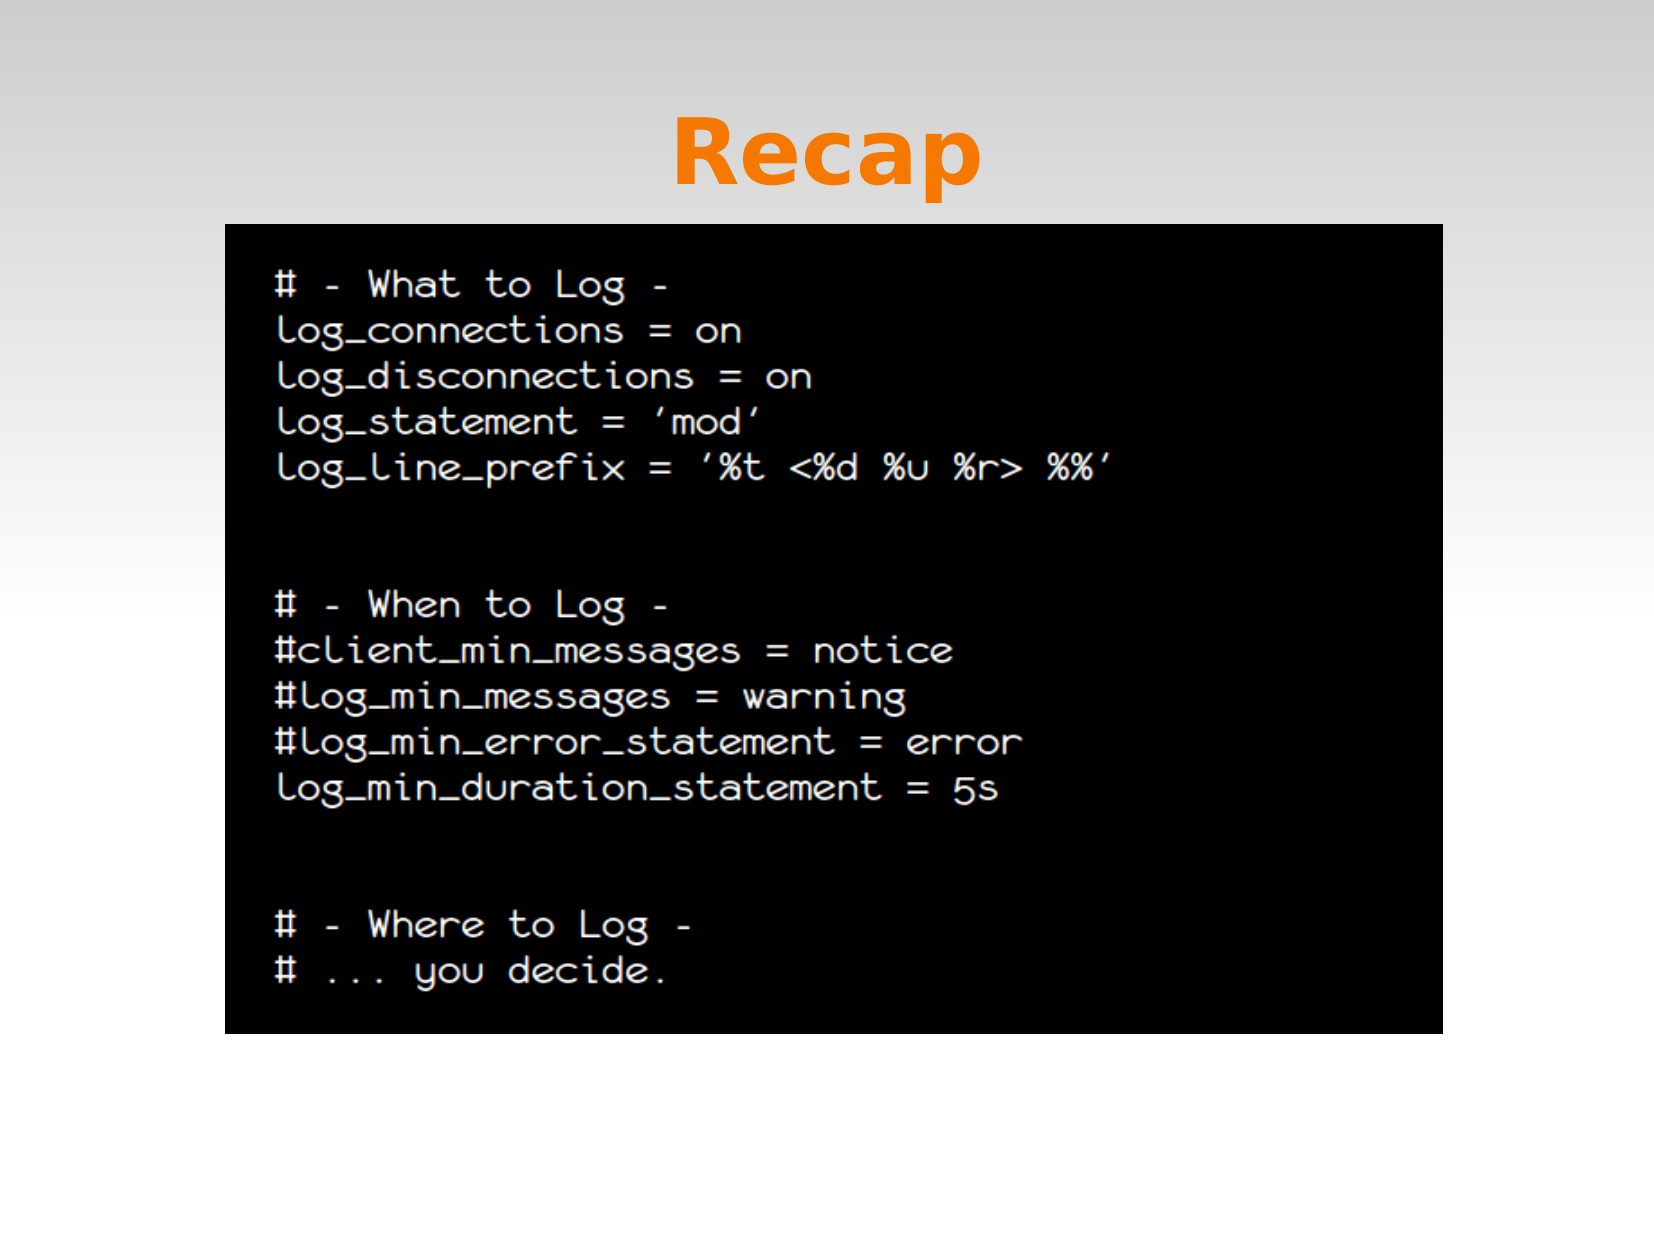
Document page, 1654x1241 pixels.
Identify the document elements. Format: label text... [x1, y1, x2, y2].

picture [225, 224, 1443, 1034]
title Recap [82, 49, 1571, 257]
